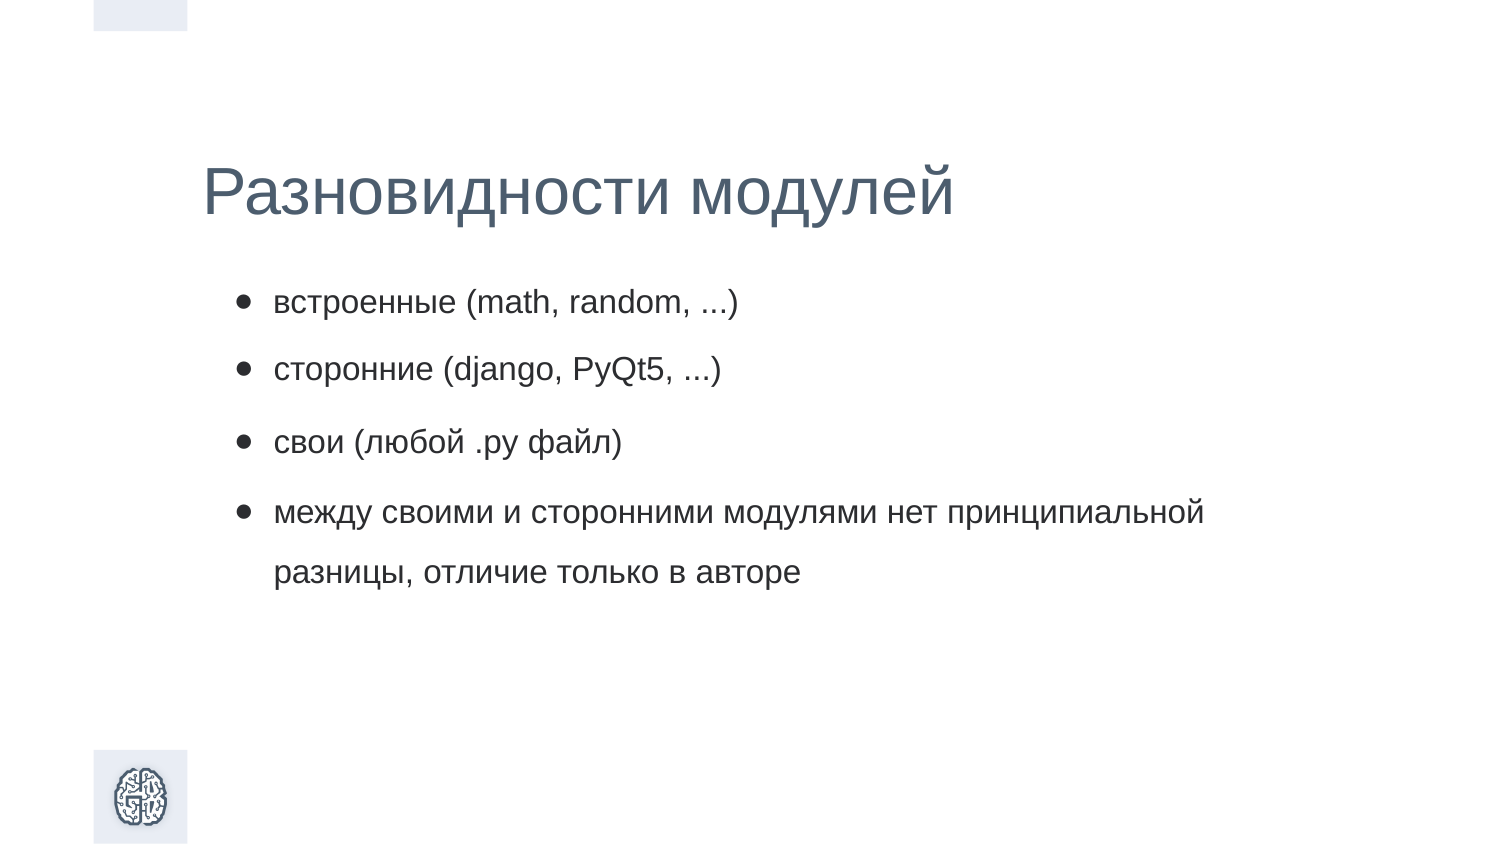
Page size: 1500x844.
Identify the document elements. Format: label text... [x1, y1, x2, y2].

text_box между своими и сторонними модулями нет принципиальной разницы, отличие только в авторе [187, 493, 1313, 567]
text_box Разновидности модулей [187, 93, 1312, 259]
picture [106, 760, 175, 834]
text_box встроенные (math, random, ...) [187, 259, 1312, 322]
text_box сторонние (django, PyQt5, ...) [187, 321, 1313, 394]
text_box свои (любой .py файл) [187, 394, 1313, 467]
